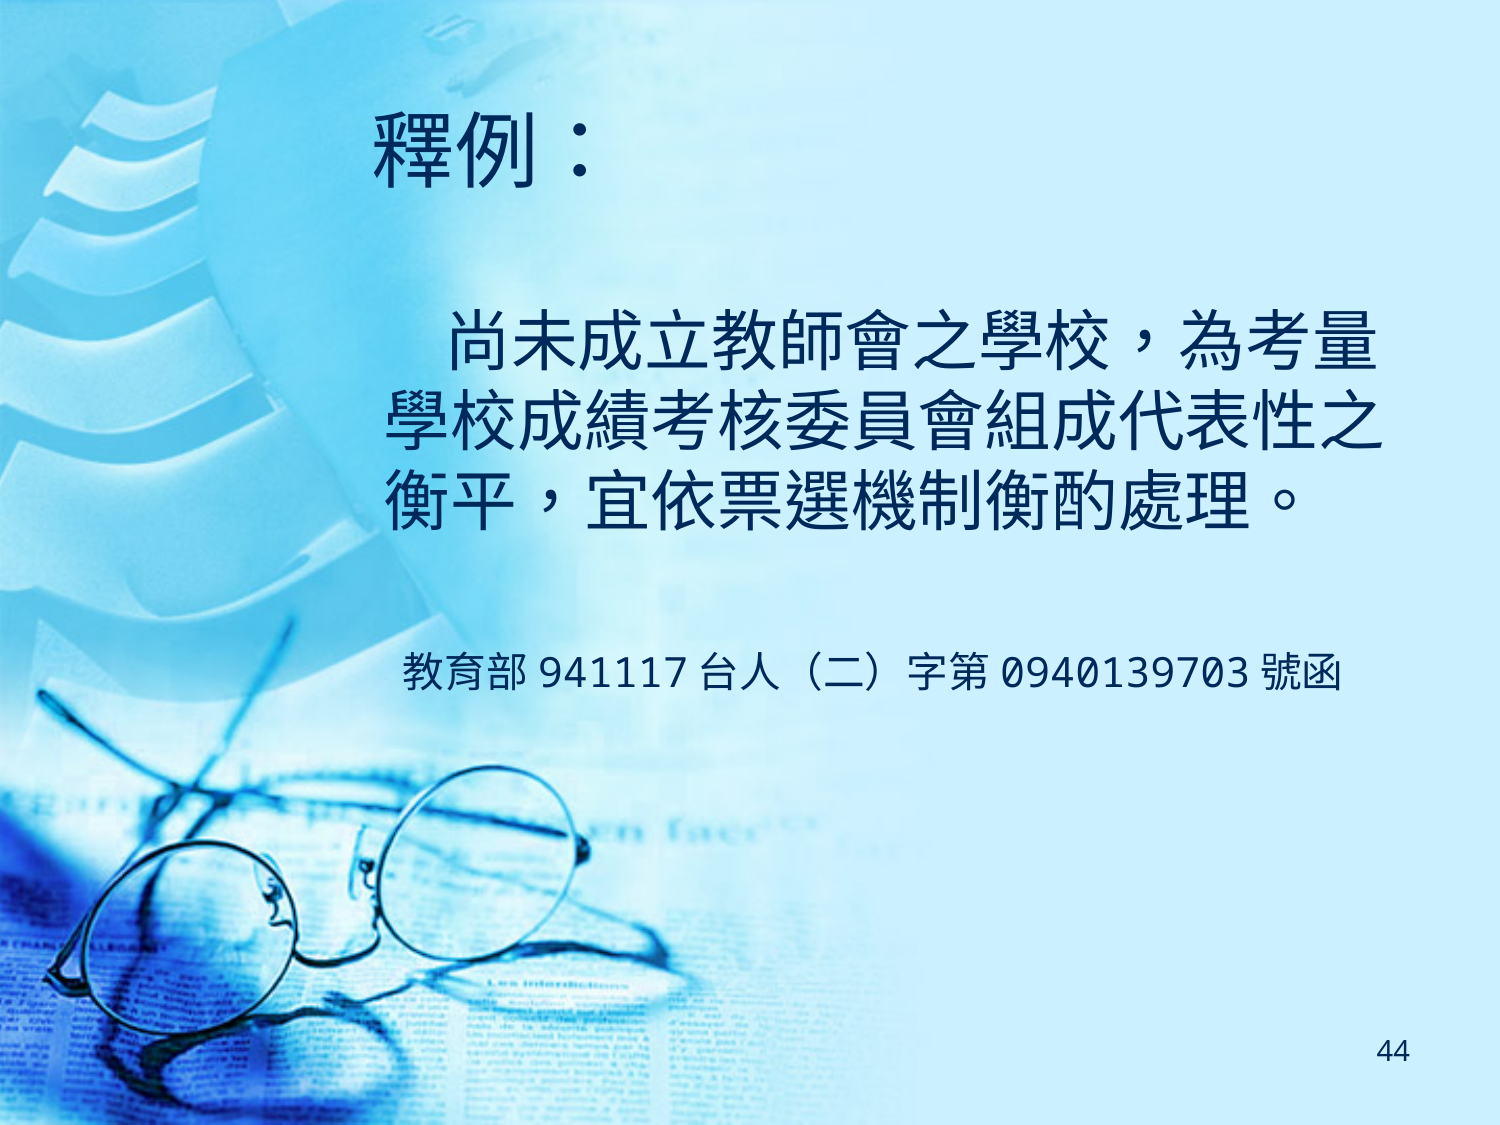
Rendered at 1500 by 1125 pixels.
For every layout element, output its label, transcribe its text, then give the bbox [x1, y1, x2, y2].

list 尚未成立教師會之學校，為考量學校成績考核委員會組成代表性之衡平，宜依票選機制衡酌處理。 教育部941117台人（二）字第0940139703號函 [312, 290, 1426, 757]
picture [0, 0, 1500, 1125]
title 釋例： [336, 54, 657, 243]
